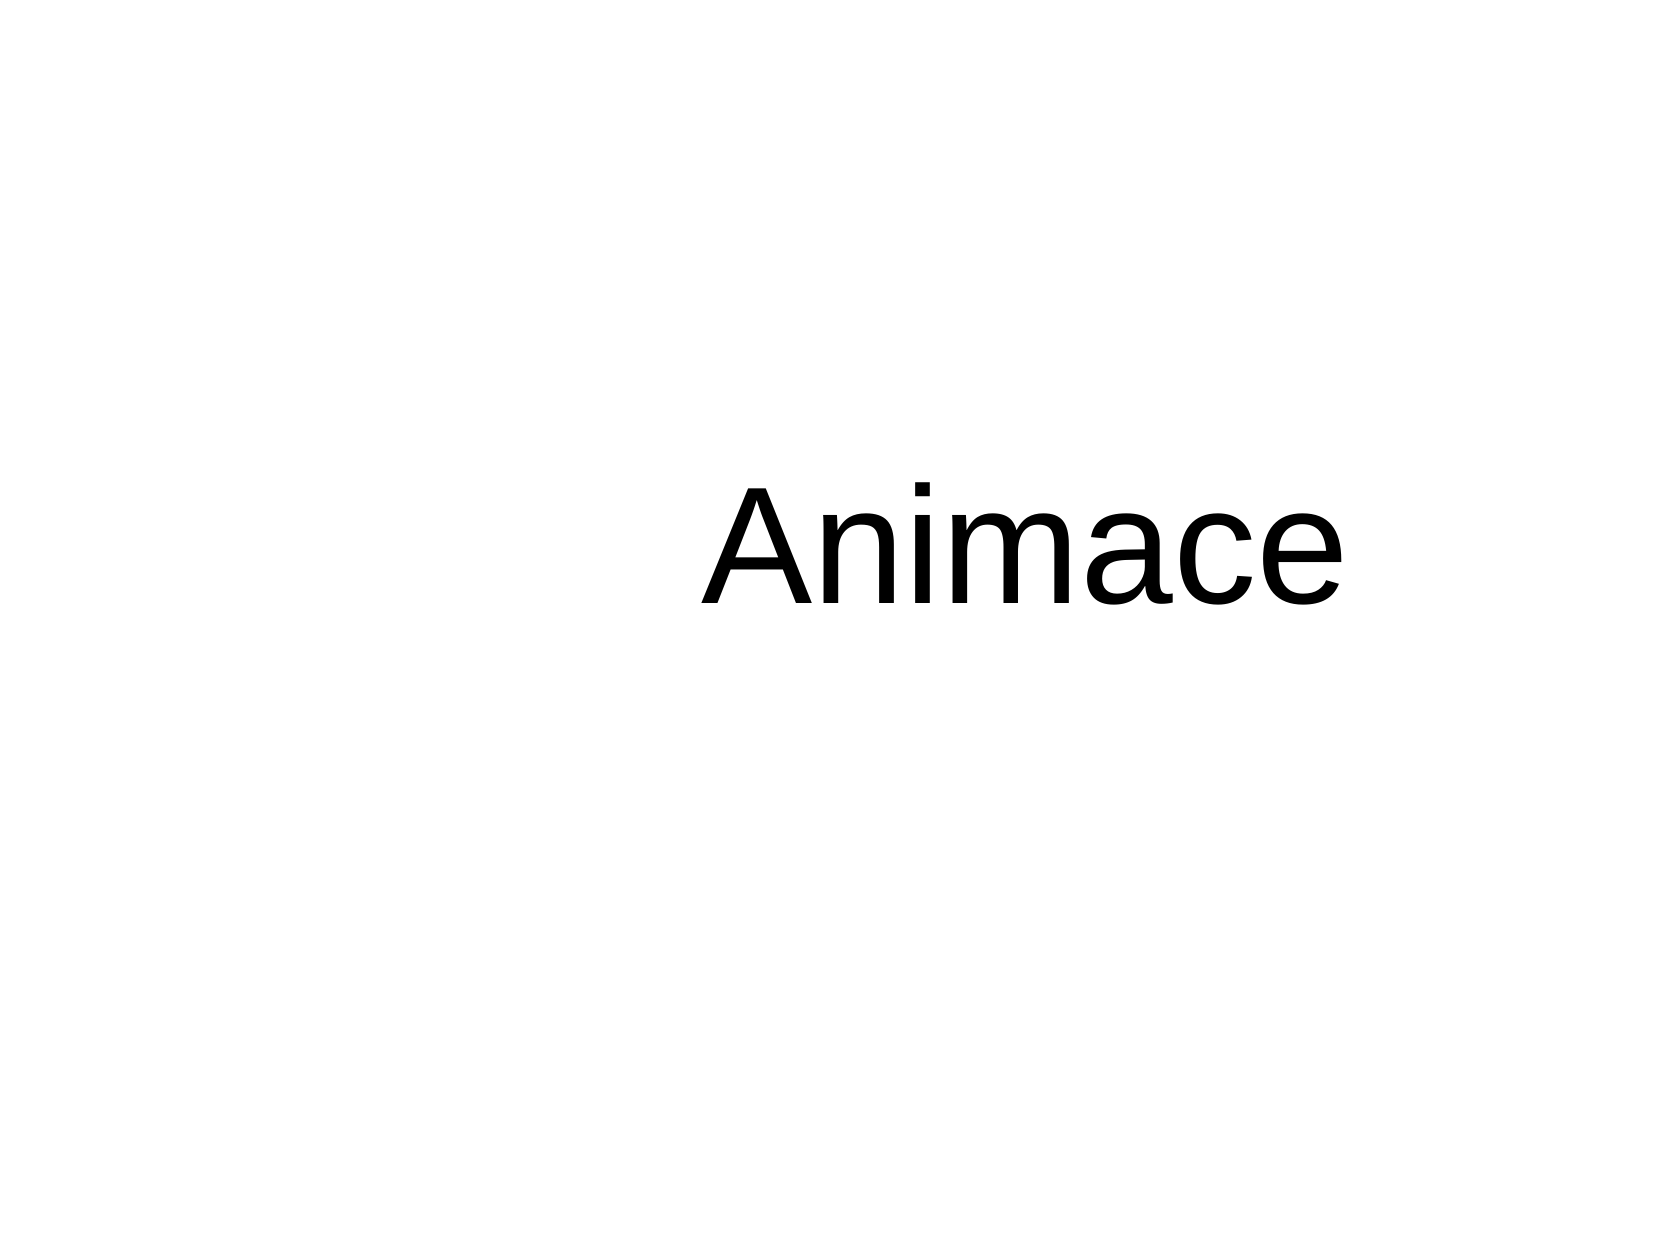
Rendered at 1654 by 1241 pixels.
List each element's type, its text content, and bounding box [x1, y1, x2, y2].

title Animace [150, 452, 1351, 826]
